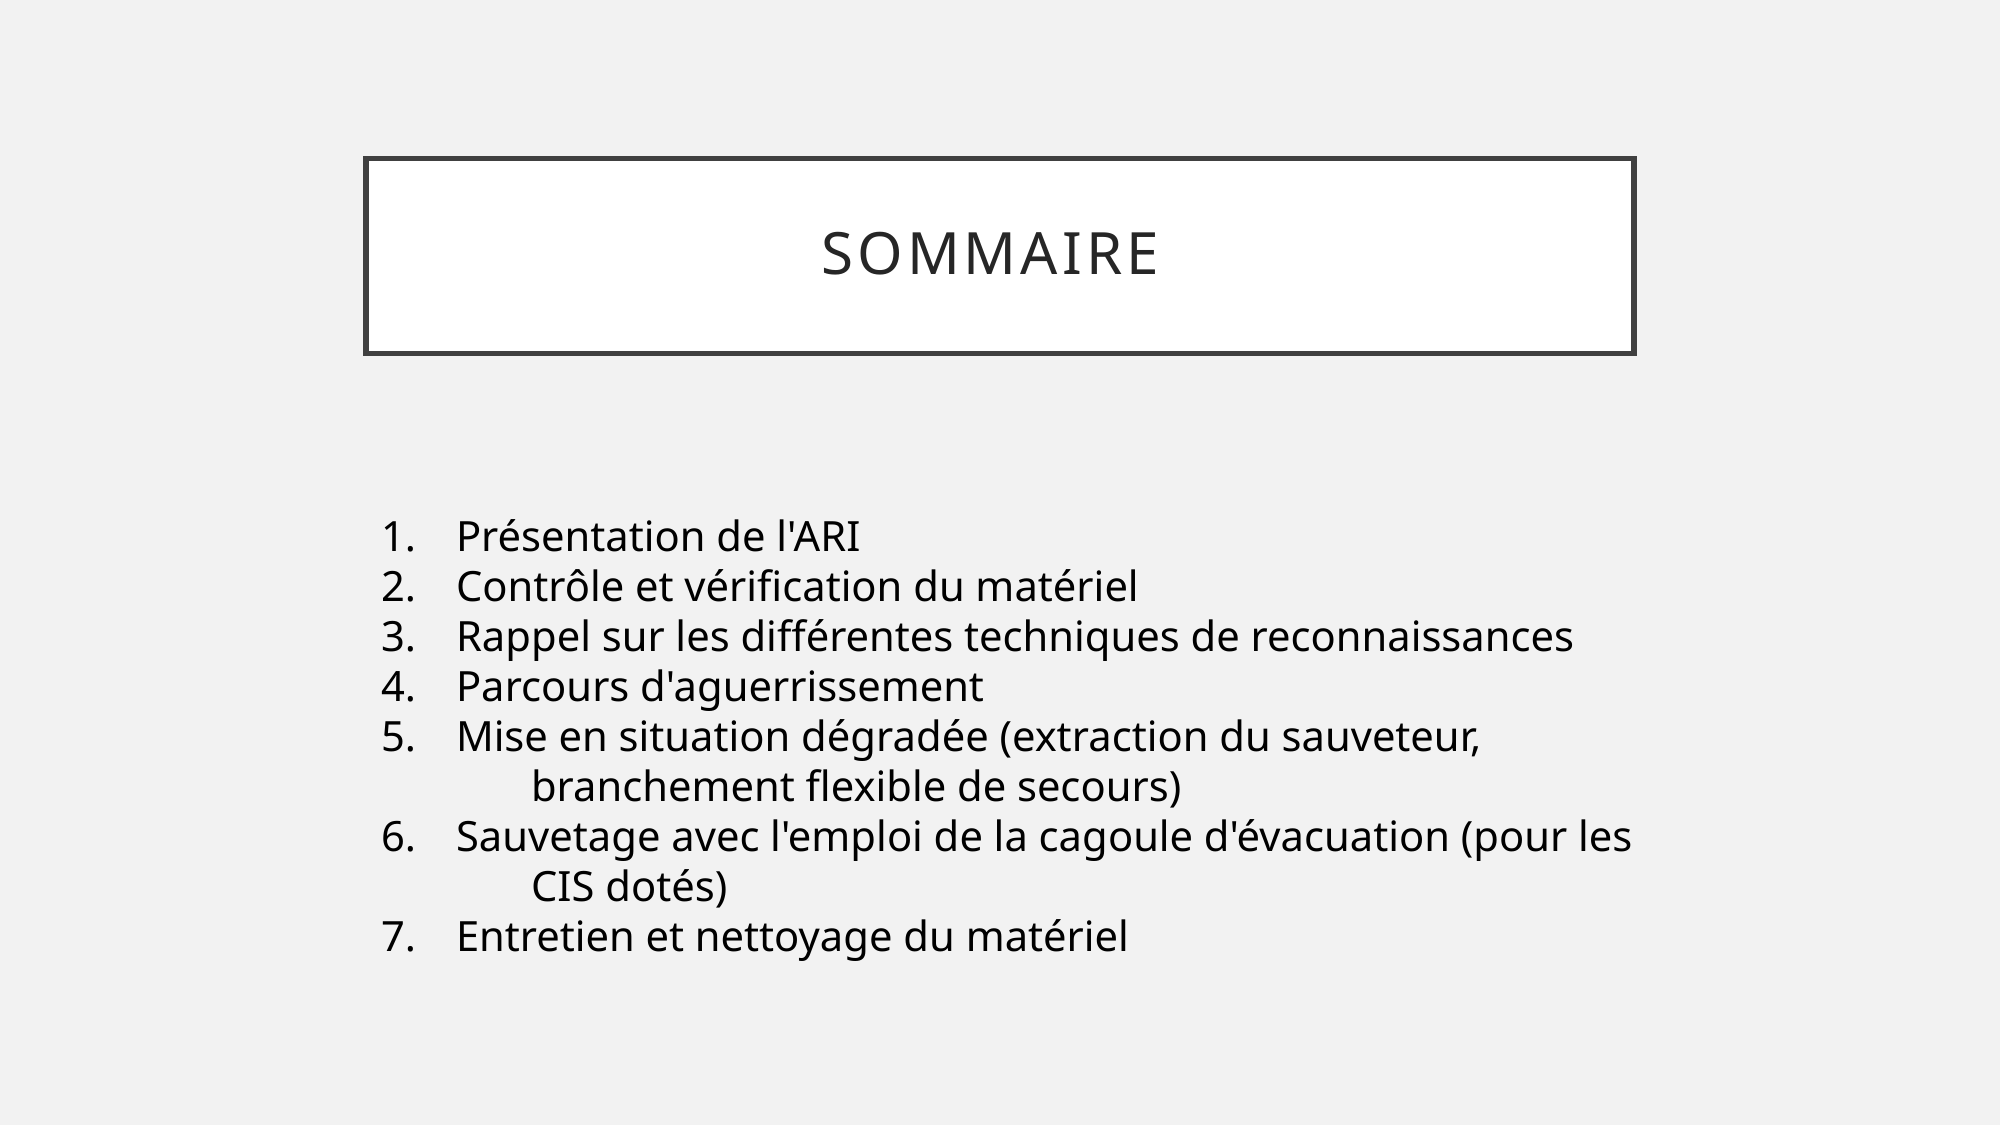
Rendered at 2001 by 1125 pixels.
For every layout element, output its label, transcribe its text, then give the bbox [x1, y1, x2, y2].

text_box Présentation de l'ARI Contrôle et vérification du matériel Rappel sur les différentes techniques de reconnaissances Parcours d'aguerrissement Mise en situation dégradée (extraction du sauveteur, branchement flexible de secours) Sauvetage avec l'emploi de la cagoule d'évacuation (pour les CIS dotés) Entretien et nettoyage du matériel [366, 502, 1693, 922]
title Sommaire [366, 158, 1634, 354]
